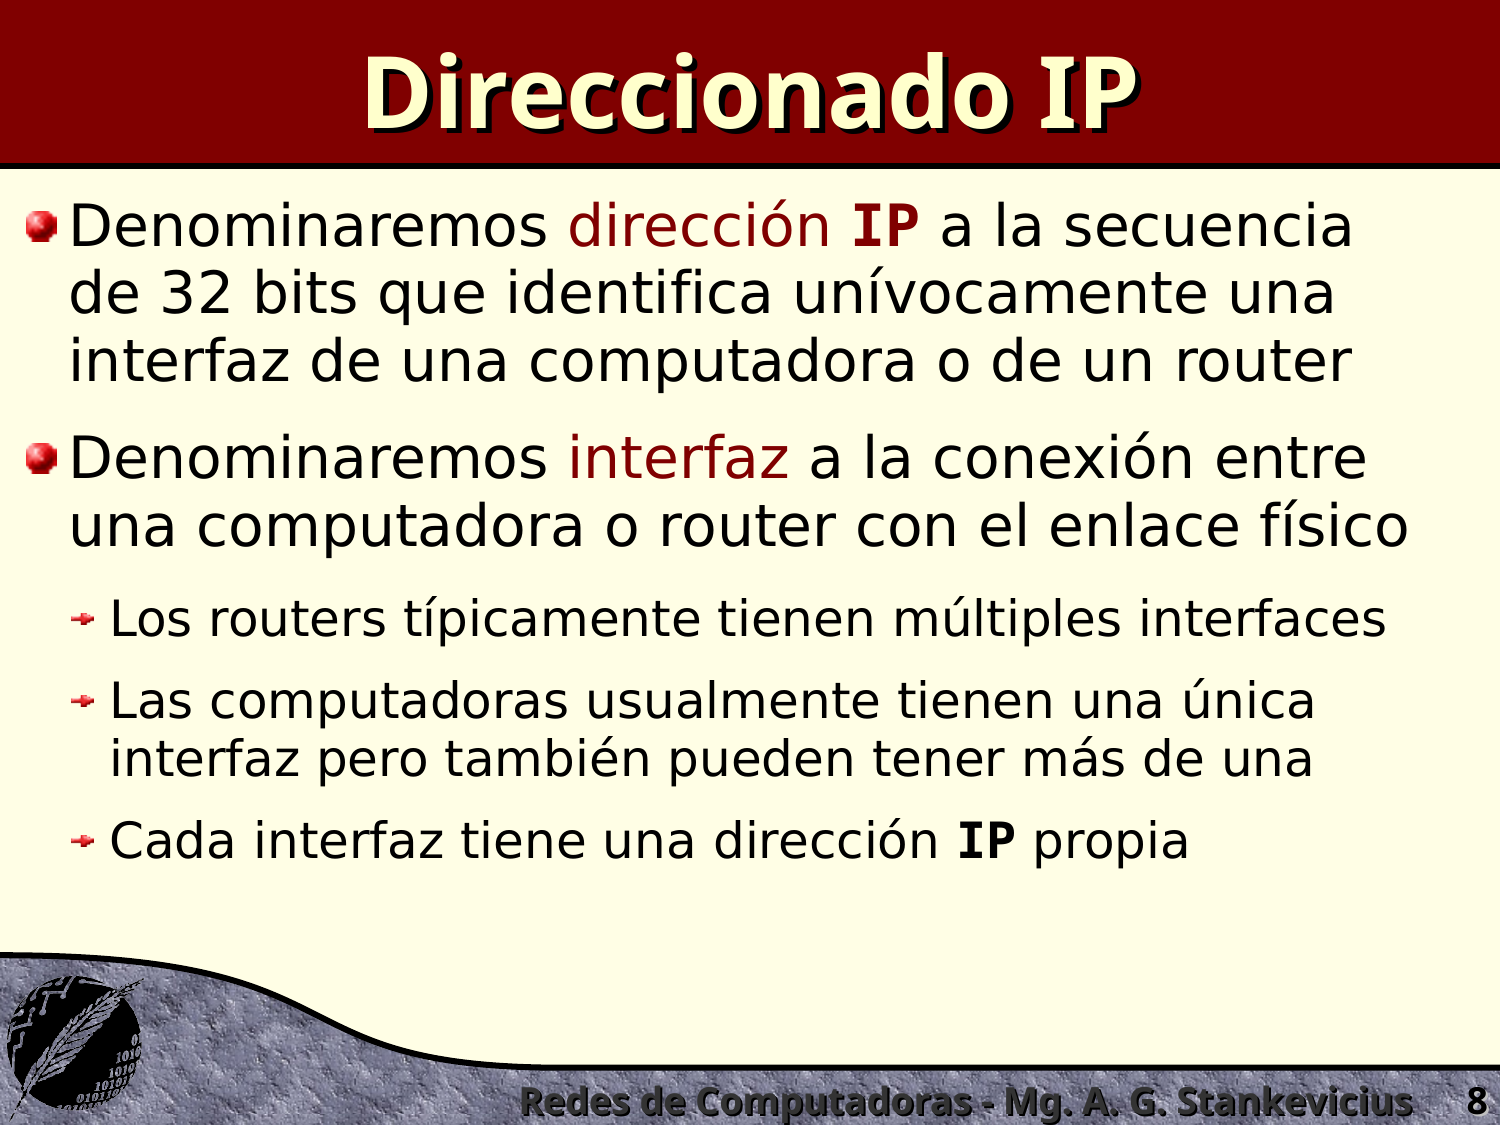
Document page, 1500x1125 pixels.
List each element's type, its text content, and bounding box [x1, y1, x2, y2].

list Denominaremos dirección IP a la secuencia de 32 bits que identifica unívocamente una interfaz de una computadora o de un router Denominaremos interfaz a la conexión entre una computadora o router con el enlace físico Los routers típicamente tienen múltiples interfaces Las computadoras usualmente tienen una única interfaz pero también pueden tener más de una Cada interfaz tiene una dirección IP propia [11, 192, 1486, 921]
title Direccionado IP [15, 5, 1485, 160]
picture [0, 959, 1500, 1125]
picture [790, 1100, 795, 1110]
picture [1047, 1100, 1054, 1110]
